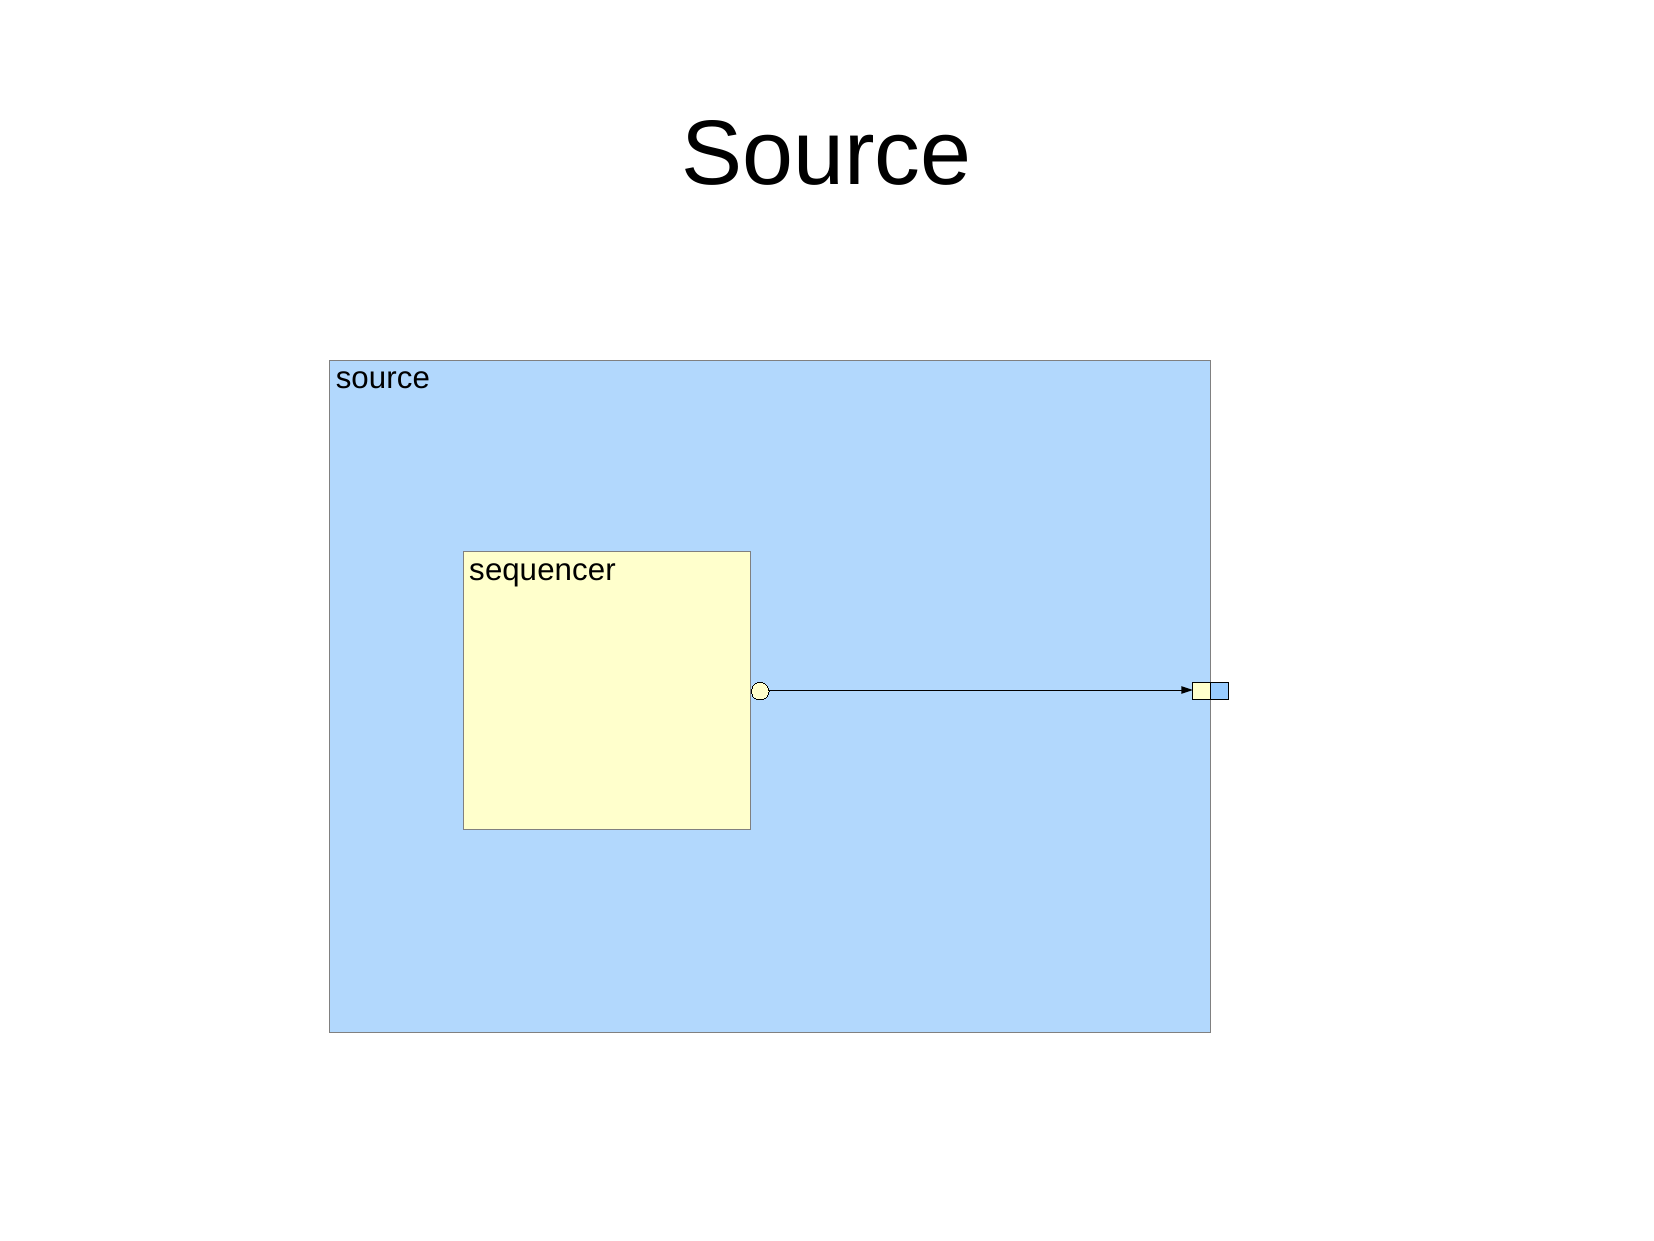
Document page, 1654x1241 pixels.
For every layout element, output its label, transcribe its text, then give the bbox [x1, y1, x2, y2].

text_box [751, 682, 770, 700]
text_box sequencer [463, 551, 751, 830]
title Source [82, 49, 1571, 257]
text_box [1192, 682, 1229, 700]
text_box source [329, 360, 1211, 1033]
